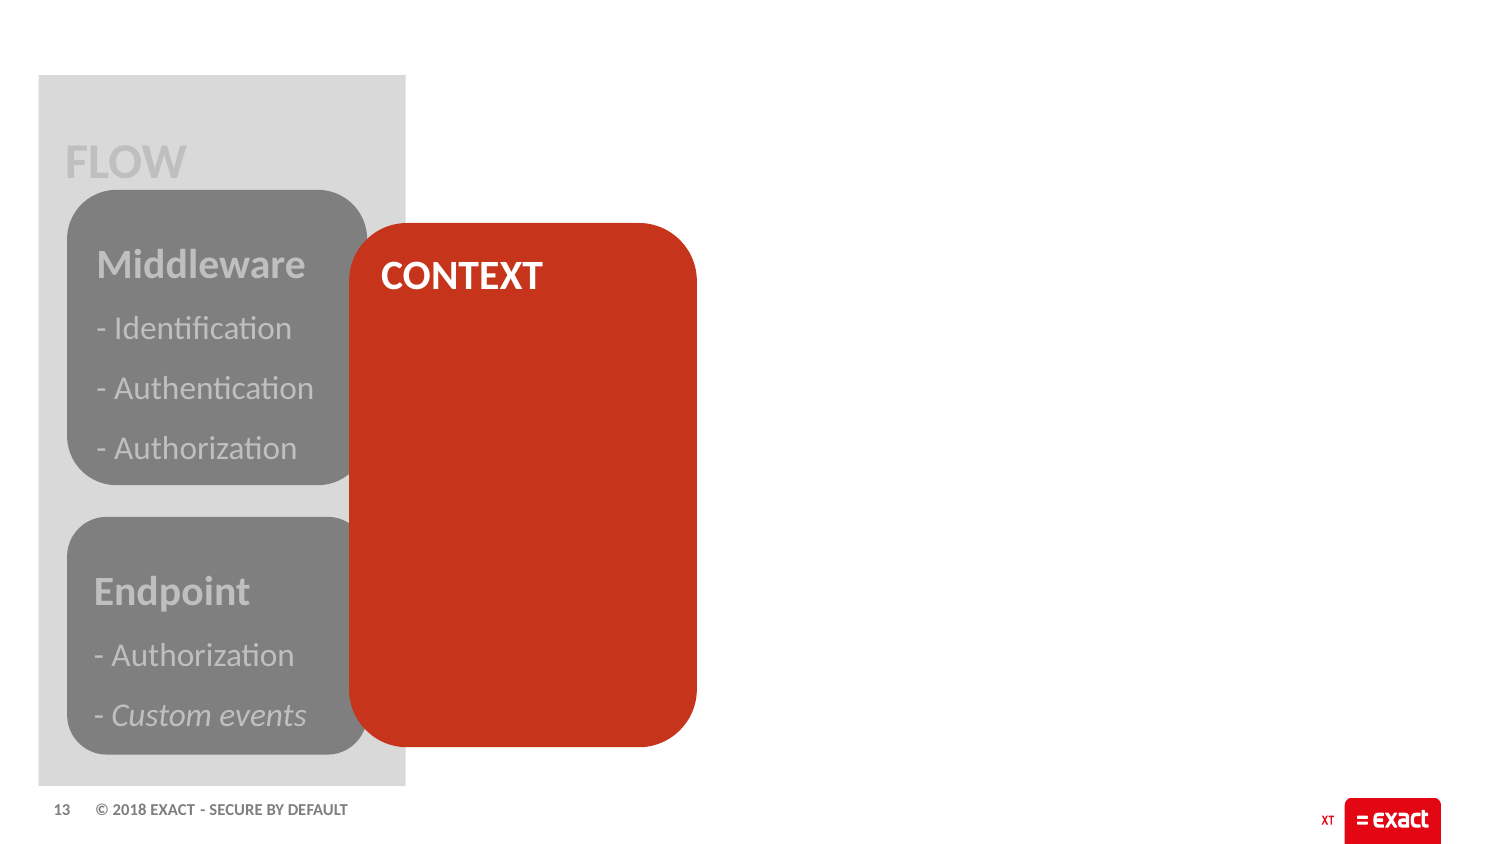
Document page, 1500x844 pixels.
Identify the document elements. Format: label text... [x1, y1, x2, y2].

text_box - Secure by default [185, 786, 826, 832]
title Flow [38, 75, 406, 787]
text_box 13 [38, 786, 96, 832]
text_box Middleware - Identification - Authentication - Authorization [67, 189, 368, 486]
text_box CONTEXT [349, 222, 697, 748]
text_box Endpoint - Authorization - Custom events [67, 516, 365, 755]
